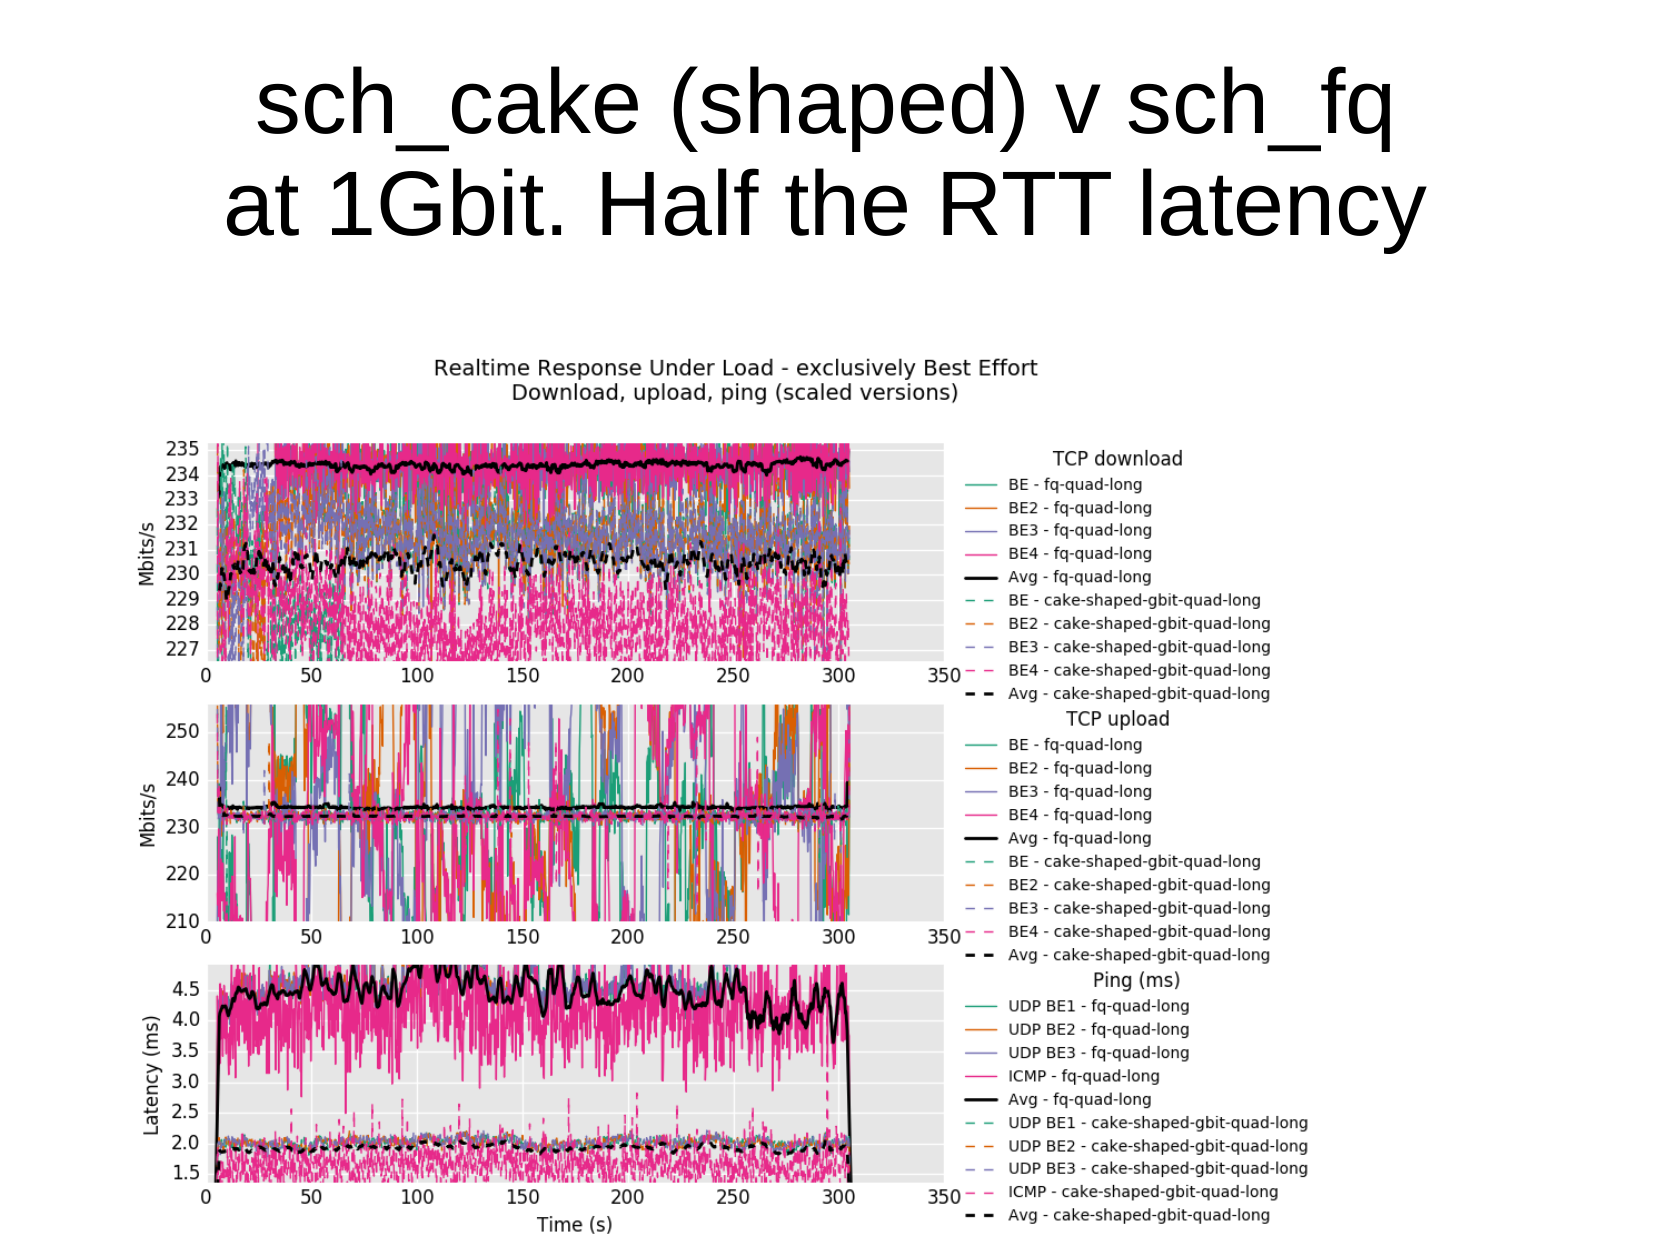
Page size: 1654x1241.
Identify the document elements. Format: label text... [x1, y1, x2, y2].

picture [30, 351, 1441, 1241]
title sch_cake (shaped) v sch_fq at 1Gbit. Half the RTT latency [82, 49, 1571, 257]
